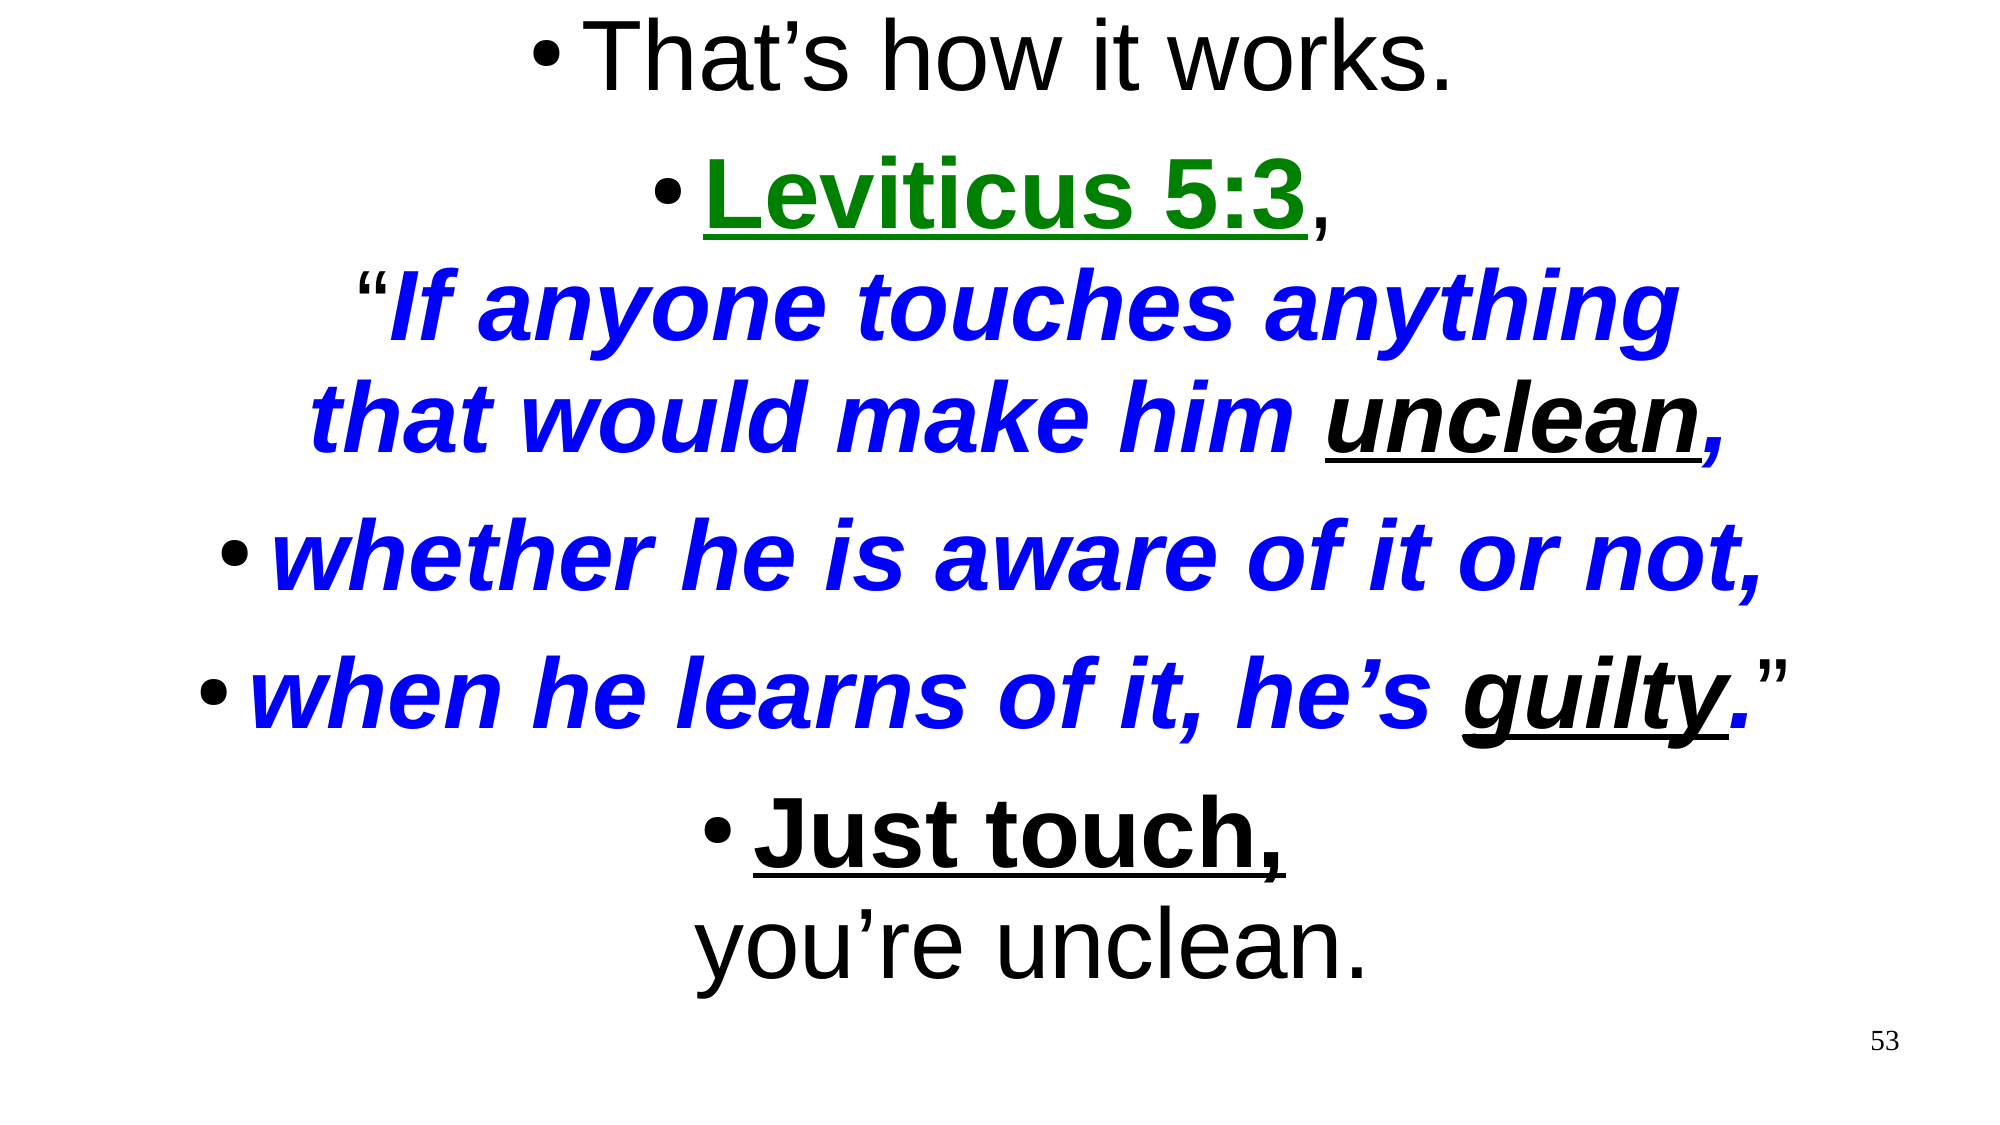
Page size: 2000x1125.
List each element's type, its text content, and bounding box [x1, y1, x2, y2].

list That’s how it works. Leviticus 5:3, “If anyone touches anything that would make him unclean, whether he is aware of it or not, when he learns of it, he’s guilty.” Just touch, you’re unclean. [0, 0, 1996, 1123]
